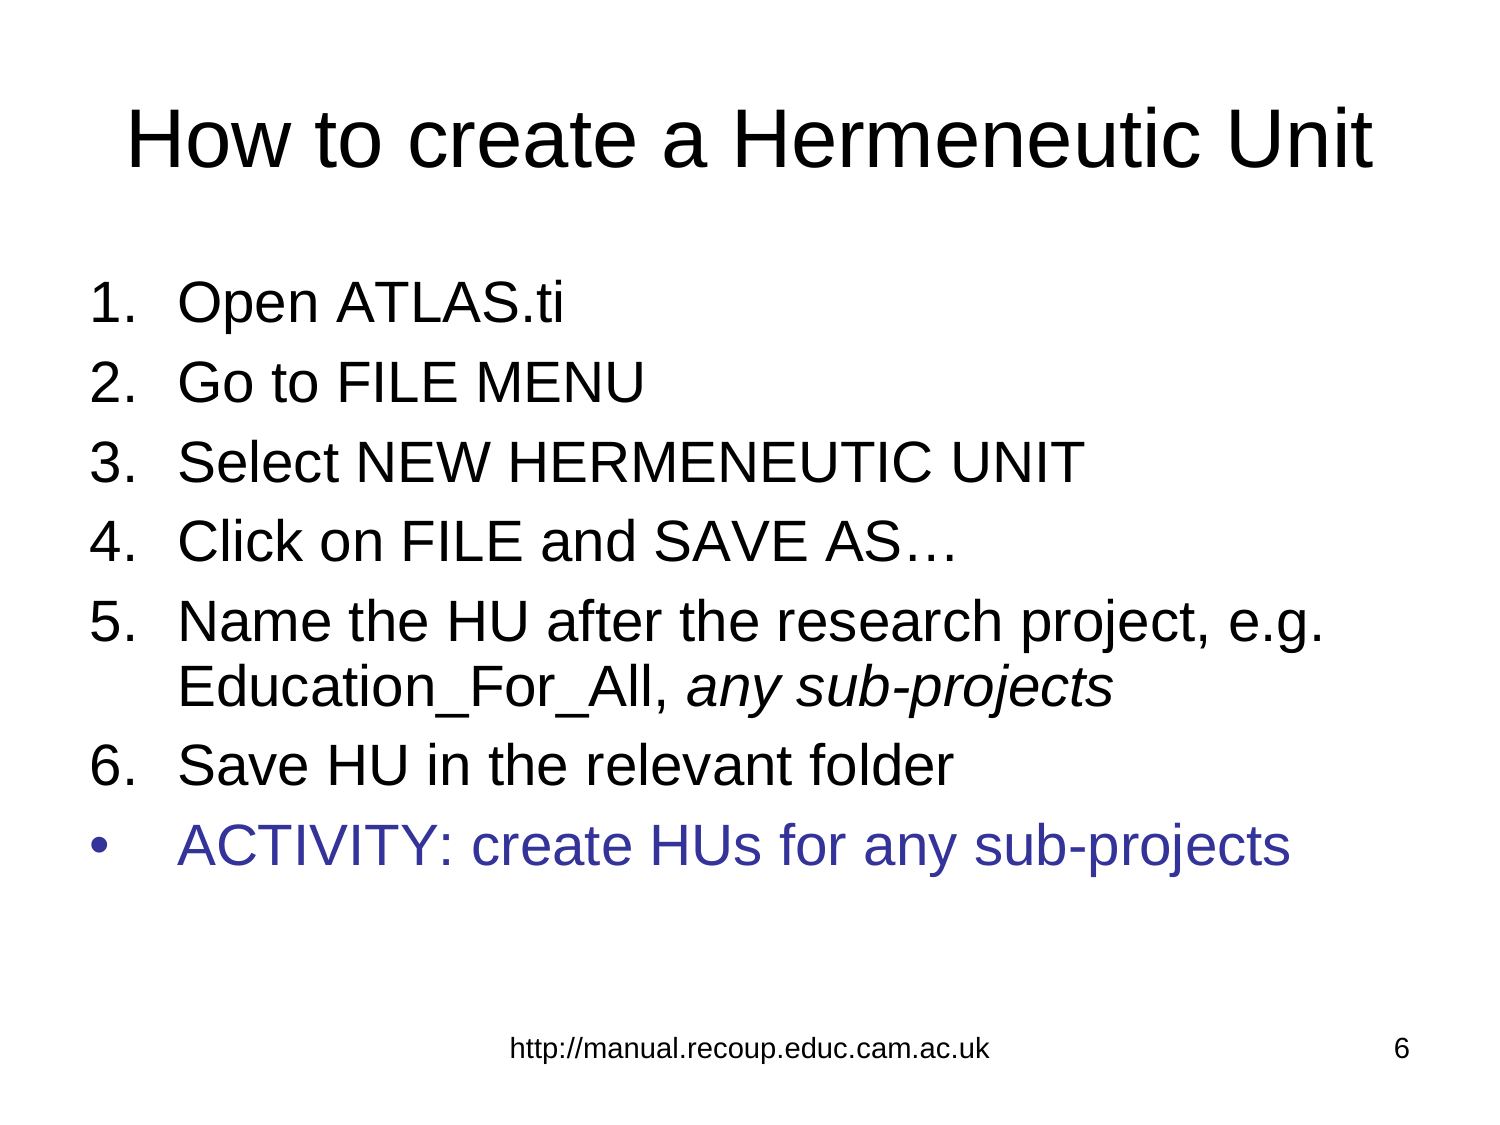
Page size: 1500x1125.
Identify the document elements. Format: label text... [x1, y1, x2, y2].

list Open ATLAS.ti Go to FILE MENU Select NEW HERMENEUTIC UNIT Click on FILE and SAVE AS… Name the HU after the research project, e.g. Education_For_All, any sub-projects Save HU in the relevant folder ACTIVITY: create HUs for any sub-projects [75, 262, 1426, 1006]
title How to create a Hermeneutic Unit [75, 45, 1426, 233]
